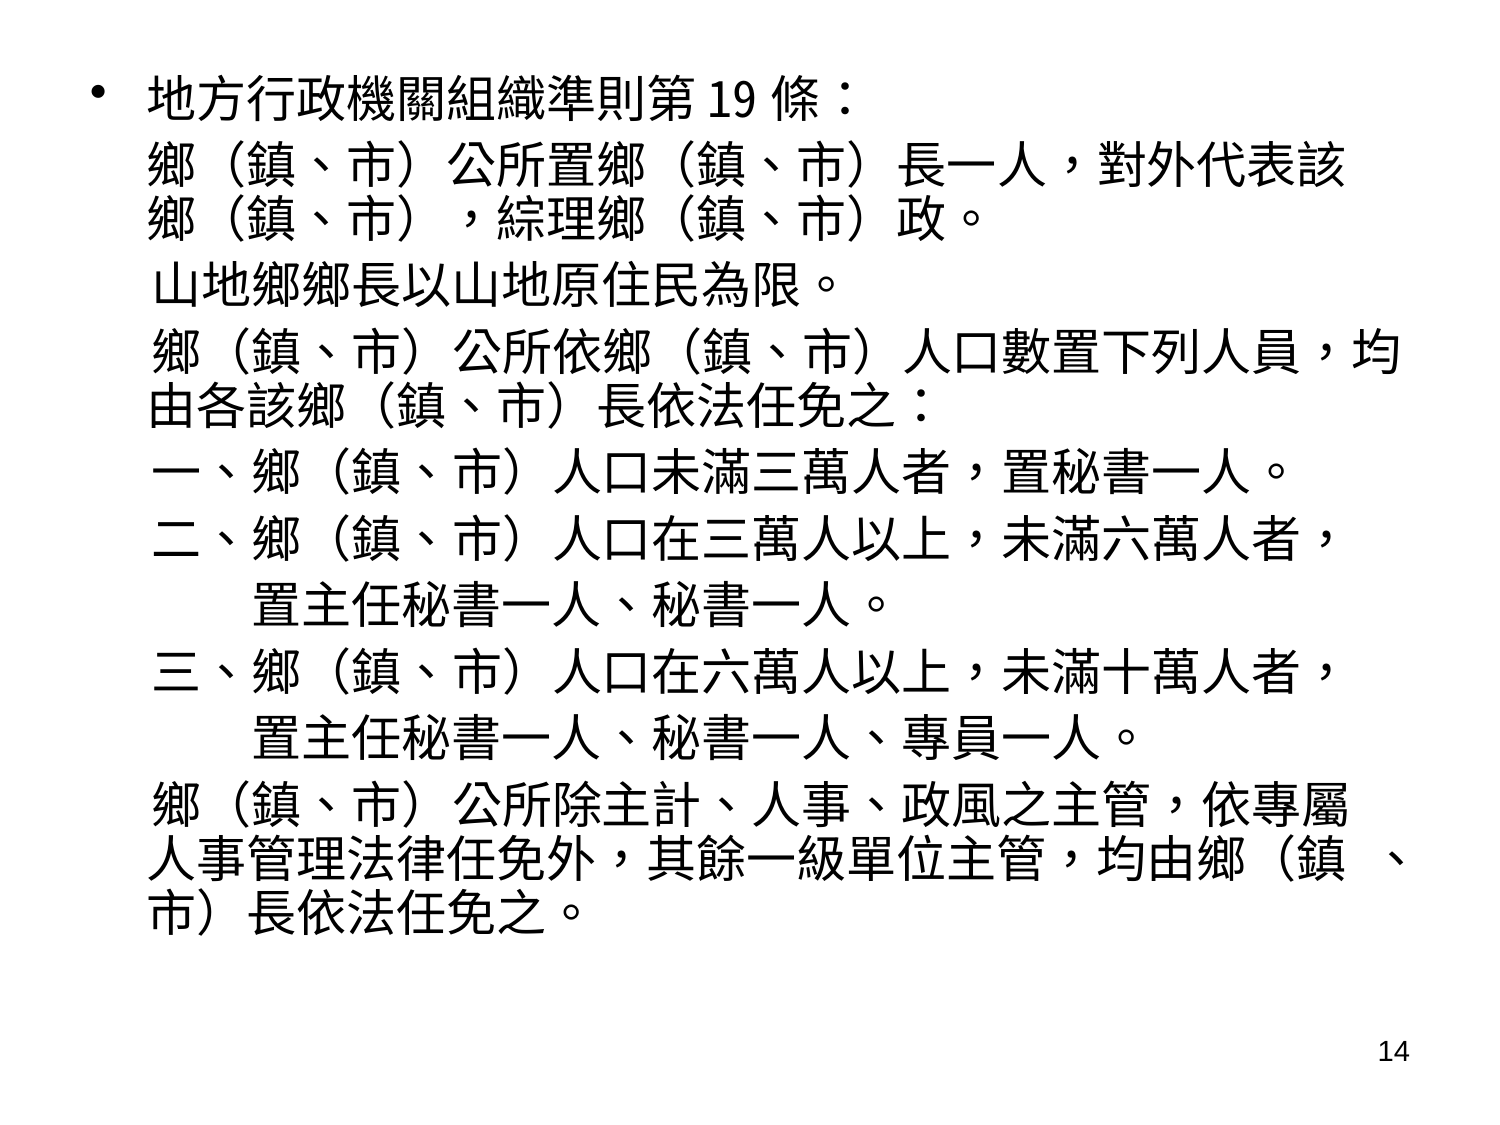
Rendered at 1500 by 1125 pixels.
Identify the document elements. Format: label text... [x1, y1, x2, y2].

list 地方行政機關組織準則第19條： 鄉（鎮、市）公所置鄉（鎮、市）長一人，對外代表該 鄉（鎮、市），綜理鄉（鎮、市）政。 山地鄉鄉長以山地原住民為限。 鄉（鎮、市）公所依鄉（鎮、市）人口數置下列人員，均由各該鄉（鎮、市）長依法任免之： 一、鄉（鎮、市）人口未滿三萬人者，置秘書一人。 二、鄉（鎮、市）人口在三萬人以上，未滿六萬人者， 置主任秘書一人、秘書一人。 三、鄉（鎮、市）人口在六萬人以上，未滿十萬人者， 置主任秘書一人、秘書一人、專員一人。 鄉（鎮、市）公所除主計、人事、政風之主管，依專屬 人事管理法律任免外，其餘一級單位主管，均由鄉（鎮 、市）長依法任免之。 [75, 66, 1426, 1005]
